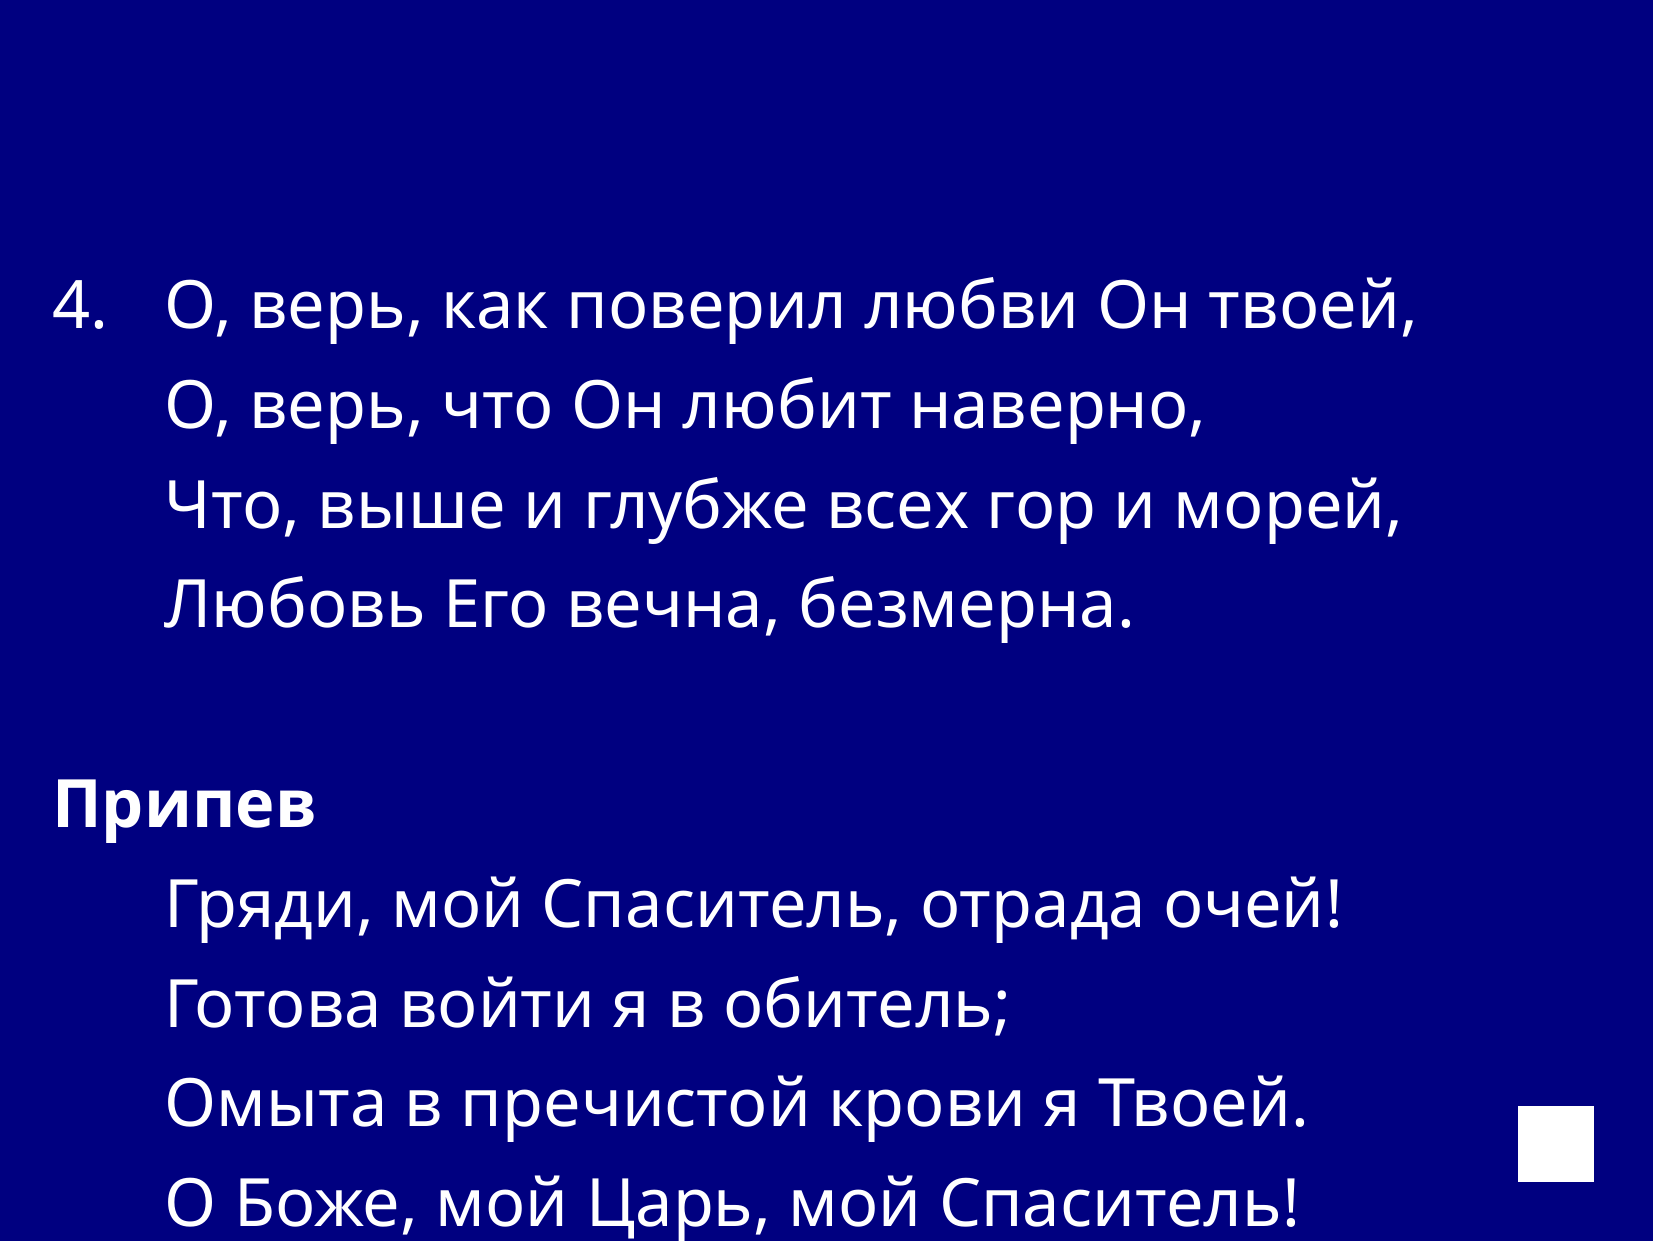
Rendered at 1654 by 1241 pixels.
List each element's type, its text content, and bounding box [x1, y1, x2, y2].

text_box [1518, 1163, 1594, 1182]
text_box 4. О, верь, как поверил любви Он твоей, О, верь, что Он любит наверно, Что, выше и глубже всех гор и морей, Любовь Его вечна, безмерна. Припев Гряди, мой Спаситель, отрада очей! Готова войти я в обитель; Омыта в пречистой крови я Твоей. О Боже, мой Царь, мой Спаситель! [37, 150, 1653, 1163]
